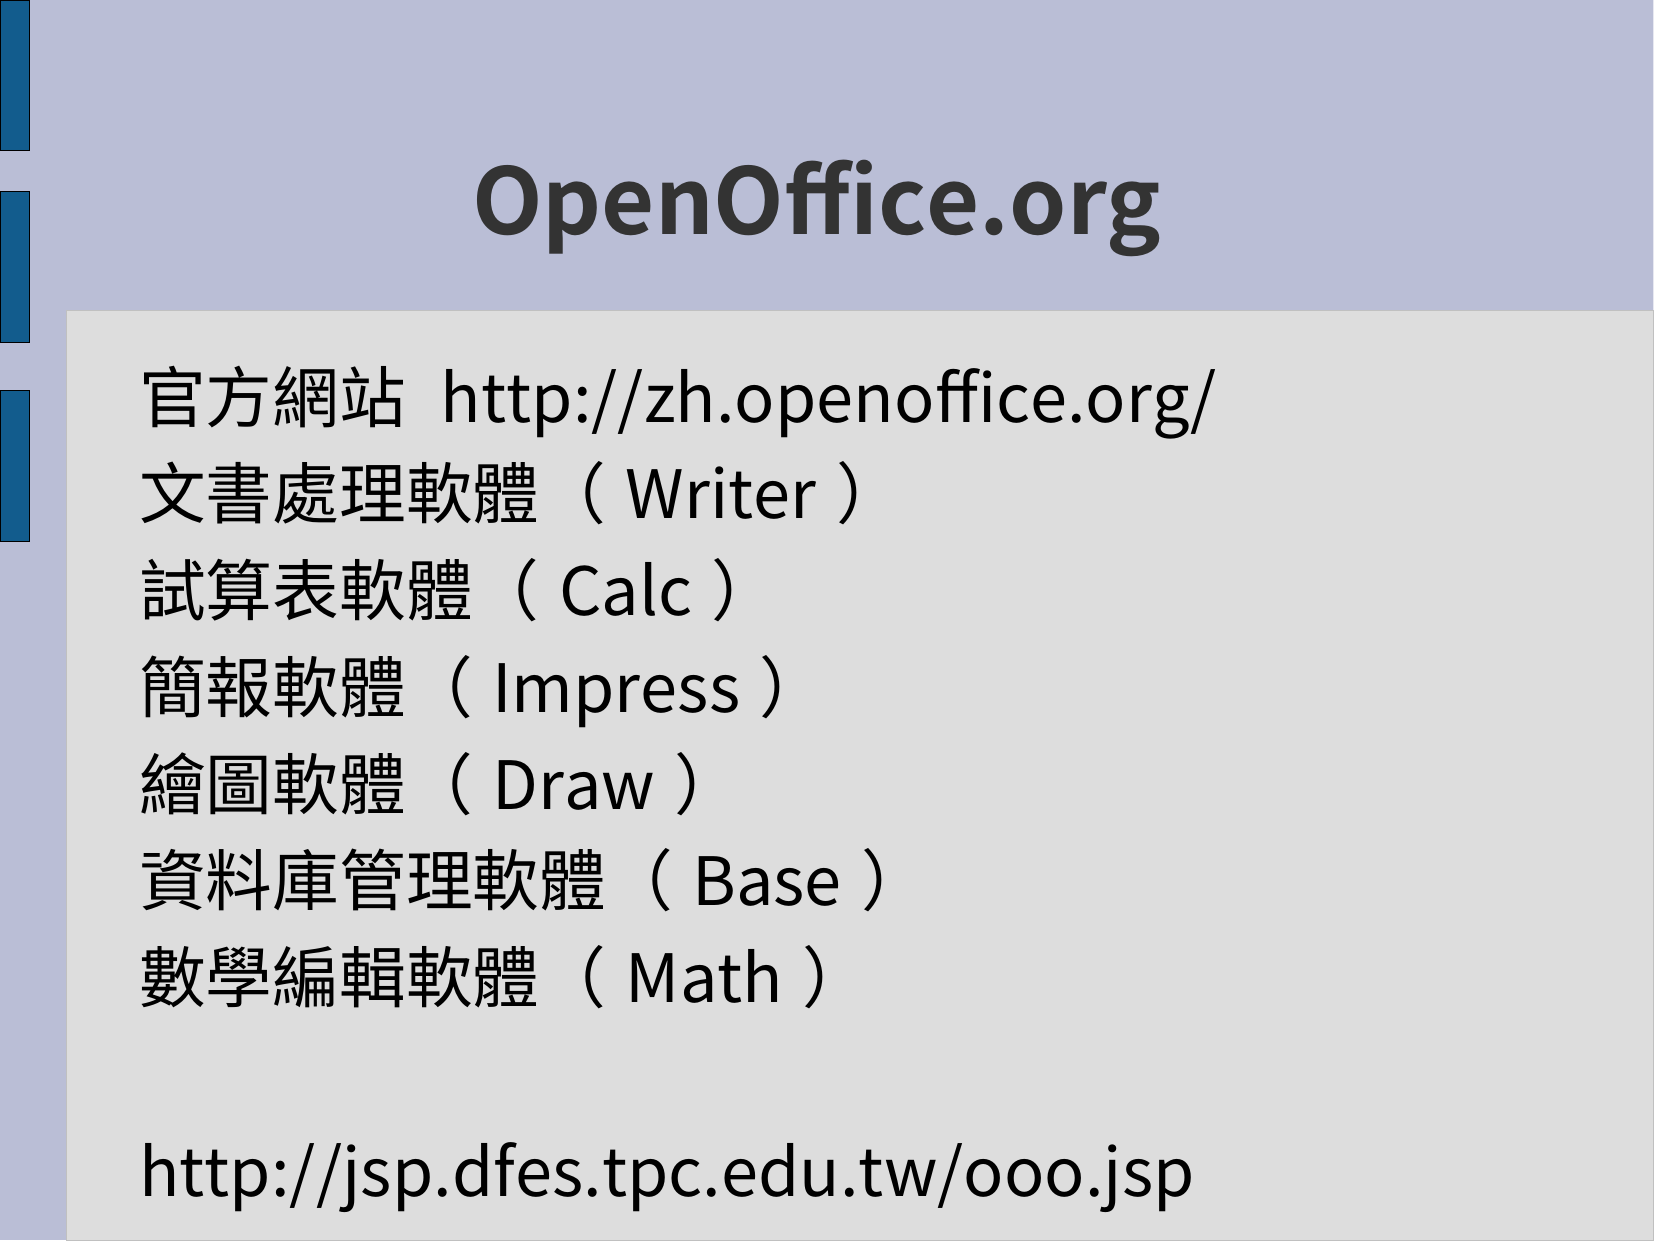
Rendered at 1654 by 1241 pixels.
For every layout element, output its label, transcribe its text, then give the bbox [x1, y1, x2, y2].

title OpenOffice.org [121, 91, 1534, 299]
list 官方網站 http://zh.openoffice.org/ 文書處理軟體（Writer） 試算表軟體（Calc） 簡報軟體（Impress） 繪圖軟體（Draw） 資料庫管理軟體（Base） 數學編輯軟體（Math） http://jsp.dfes.tpc.edu.tw/ooo.jsp [121, 344, 1534, 1127]
